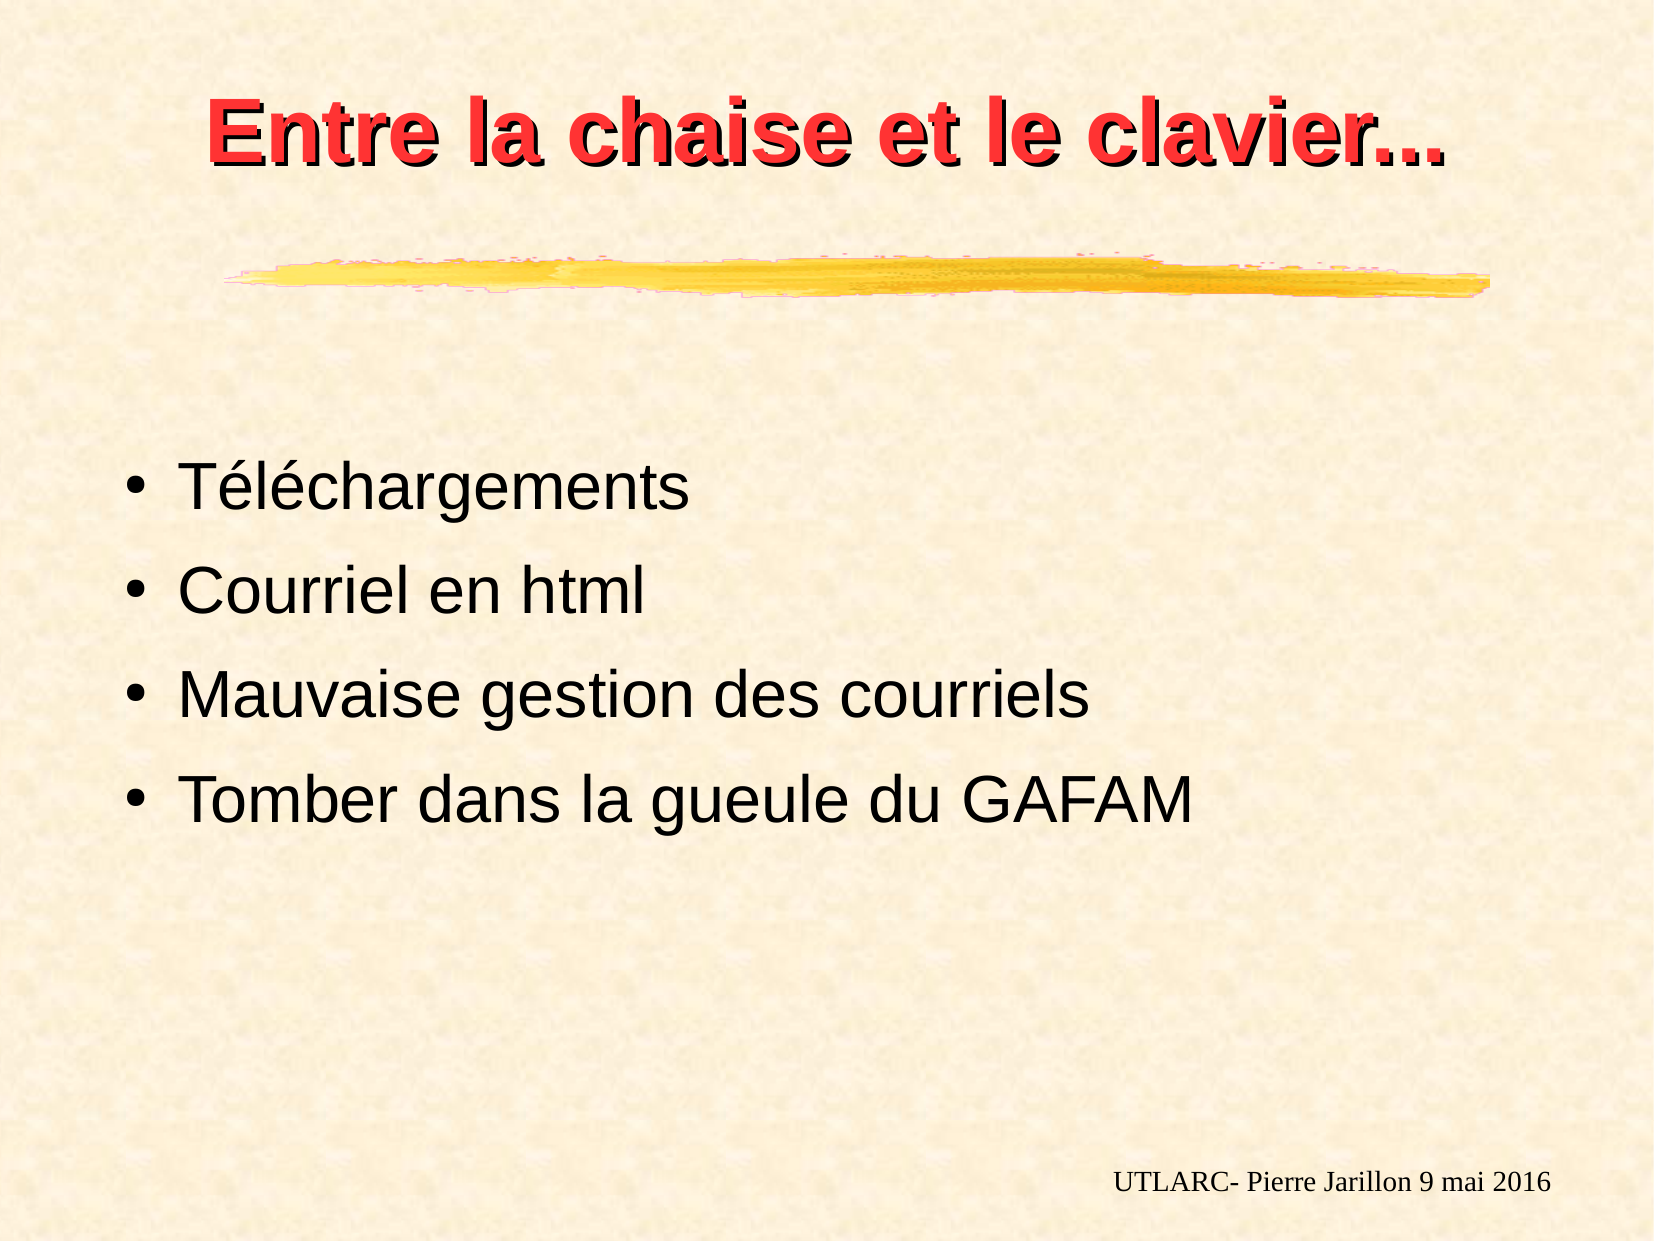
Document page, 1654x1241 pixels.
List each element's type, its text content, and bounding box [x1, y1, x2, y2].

title Entre la chaise et le clavier... [82, 49, 1571, 213]
picture [0, 0, 1654, 1241]
list Téléchargements Courriel en html Mauvaise gestion des courriels Tomber dans la gueule du GAFAM [106, 448, 1524, 1004]
